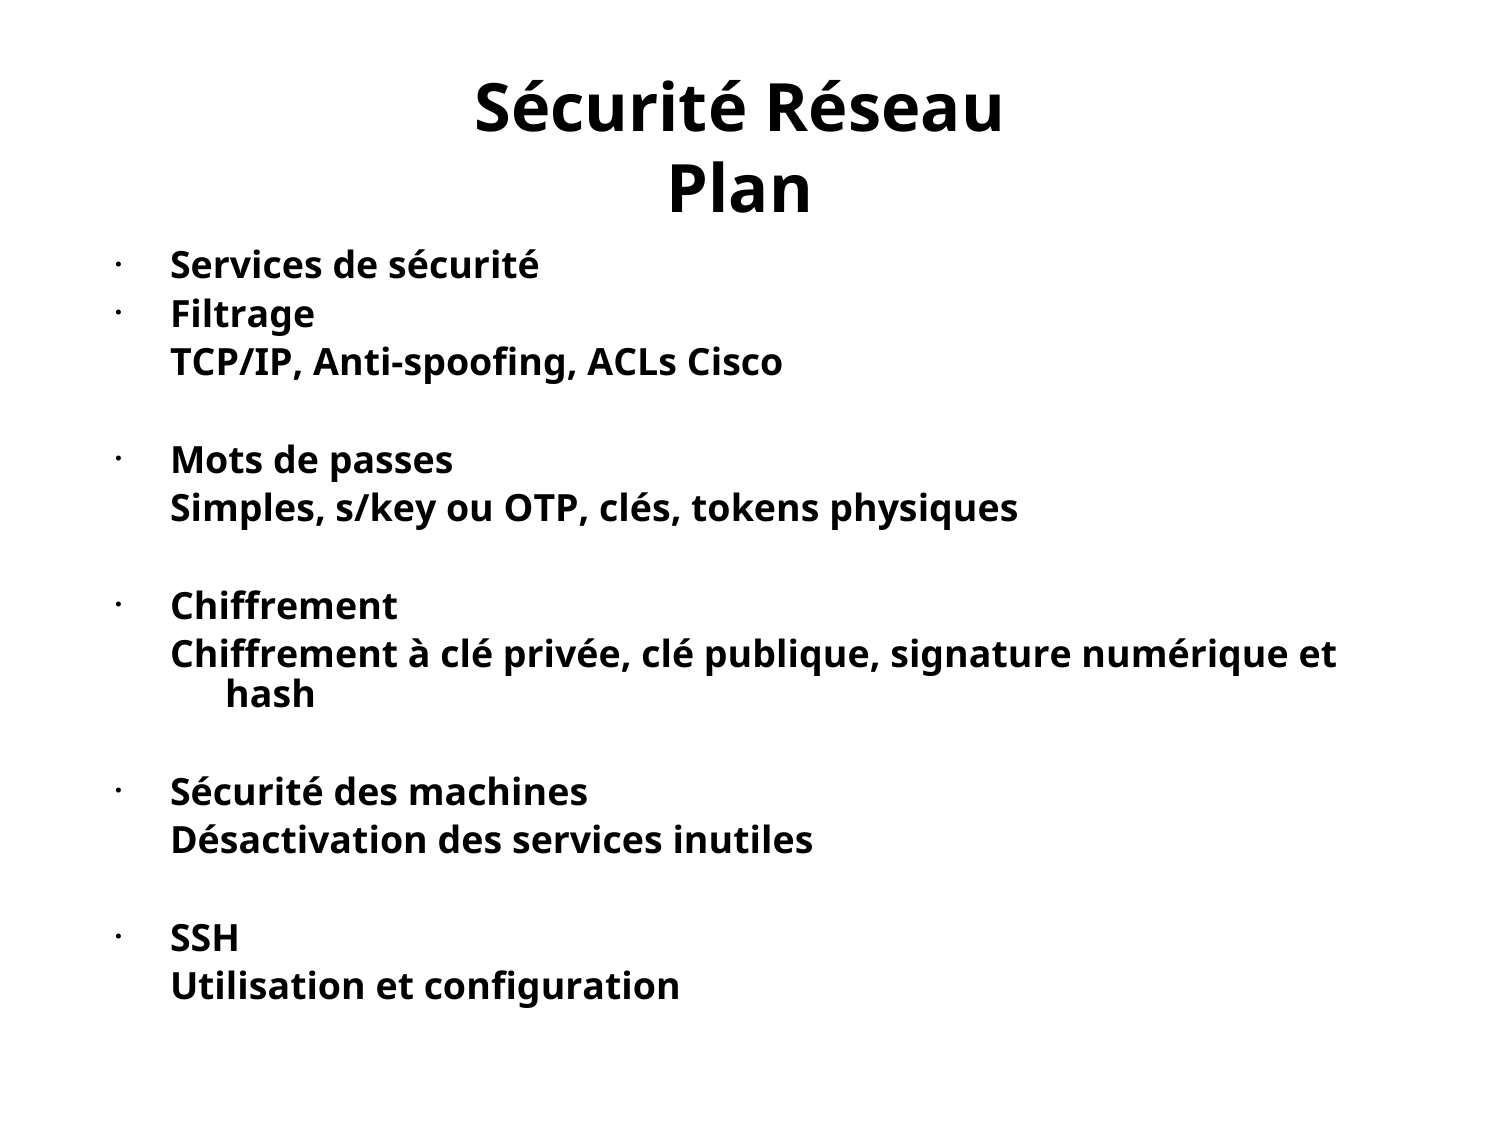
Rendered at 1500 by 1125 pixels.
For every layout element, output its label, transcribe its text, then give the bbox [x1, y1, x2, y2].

list Services de sécurité Filtrage TCP/IP, Anti-spoofing, ACLs Cisco Mots de passes Simples, s/key ou OTP, clés, tokens physiques Chiffrement Chiffrement à clé privée, clé publique, signature numérique et hash Sécurité des machines Désactivation des services inutiles SSH Utilisation et configuration [99, 238, 1375, 1040]
title Sécurité Réseau Plan [102, 45, 1378, 244]
